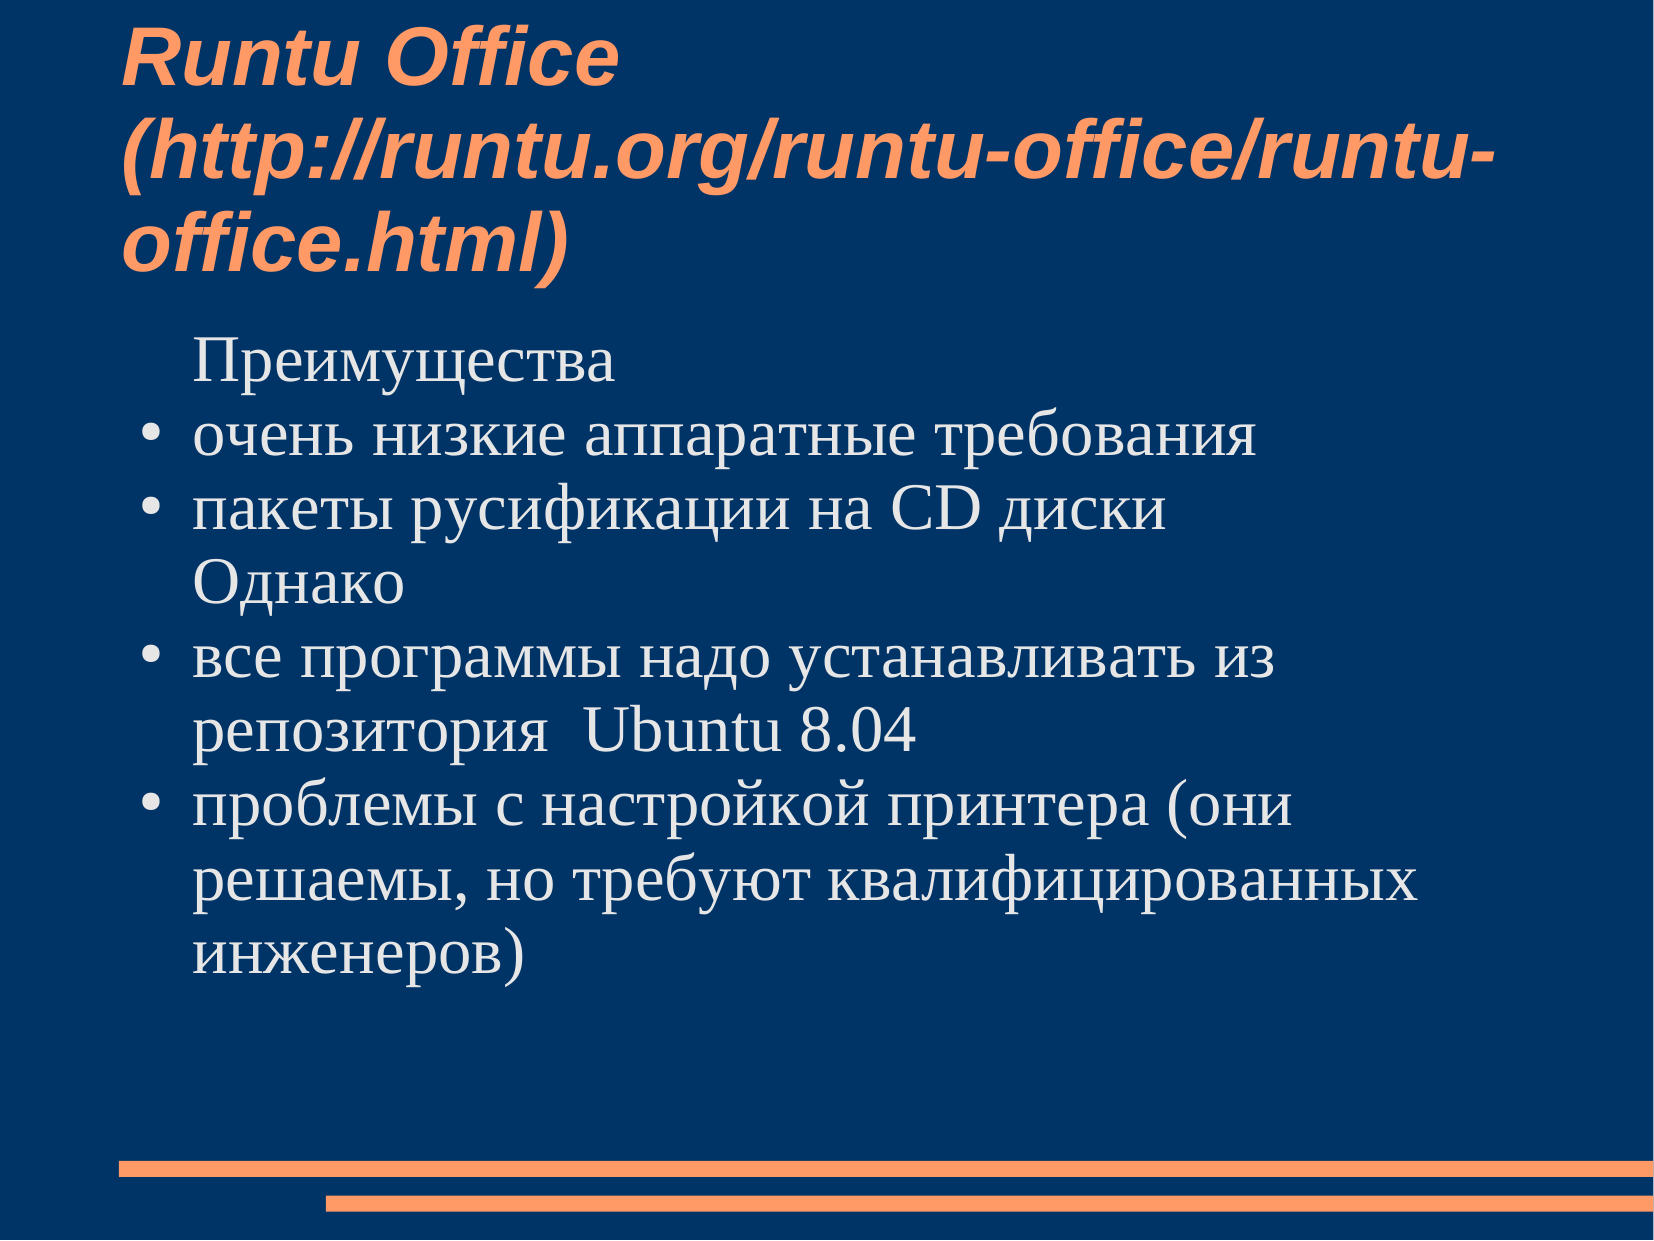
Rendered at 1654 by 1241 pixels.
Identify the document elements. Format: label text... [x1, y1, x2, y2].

list Преимущества очень низкие аппаратные требования пакеты русификации на CD диски Однако все программы надо устанавливать из репозитория Ubuntu 8.04 проблемы с настройкой принтера (они решаемы, но требуют квалифицированных инженеров) [121, 322, 1561, 1126]
title Runtu Office (http://runtu.org/runtu-office/runtu-office.html) [121, 10, 1534, 290]
